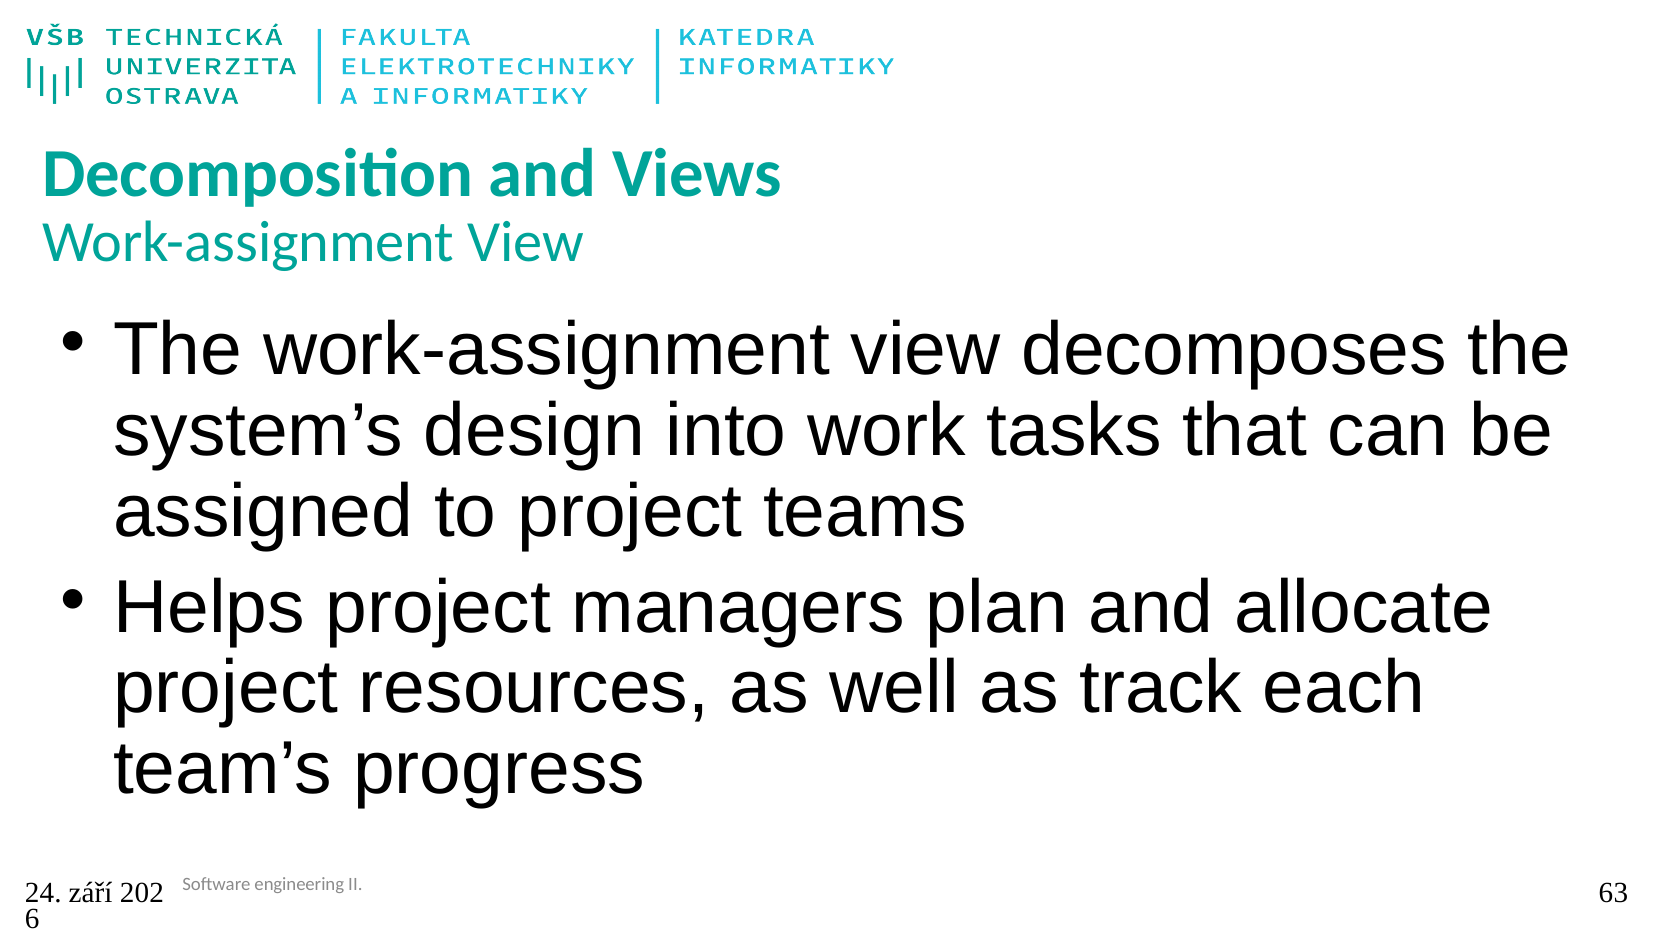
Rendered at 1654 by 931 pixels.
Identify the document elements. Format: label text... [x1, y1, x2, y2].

picture [26, 23, 894, 104]
title Decomposition and Views Work-assignment View [27, 142, 1628, 282]
footer Software engineering II. [167, 862, 1516, 904]
list The work-assignment view decomposes the system’s design into work tasks that can be assigned to project teams Helps project managers plan and allocate project resources, as well as track each team’s progress [27, 302, 1628, 842]
